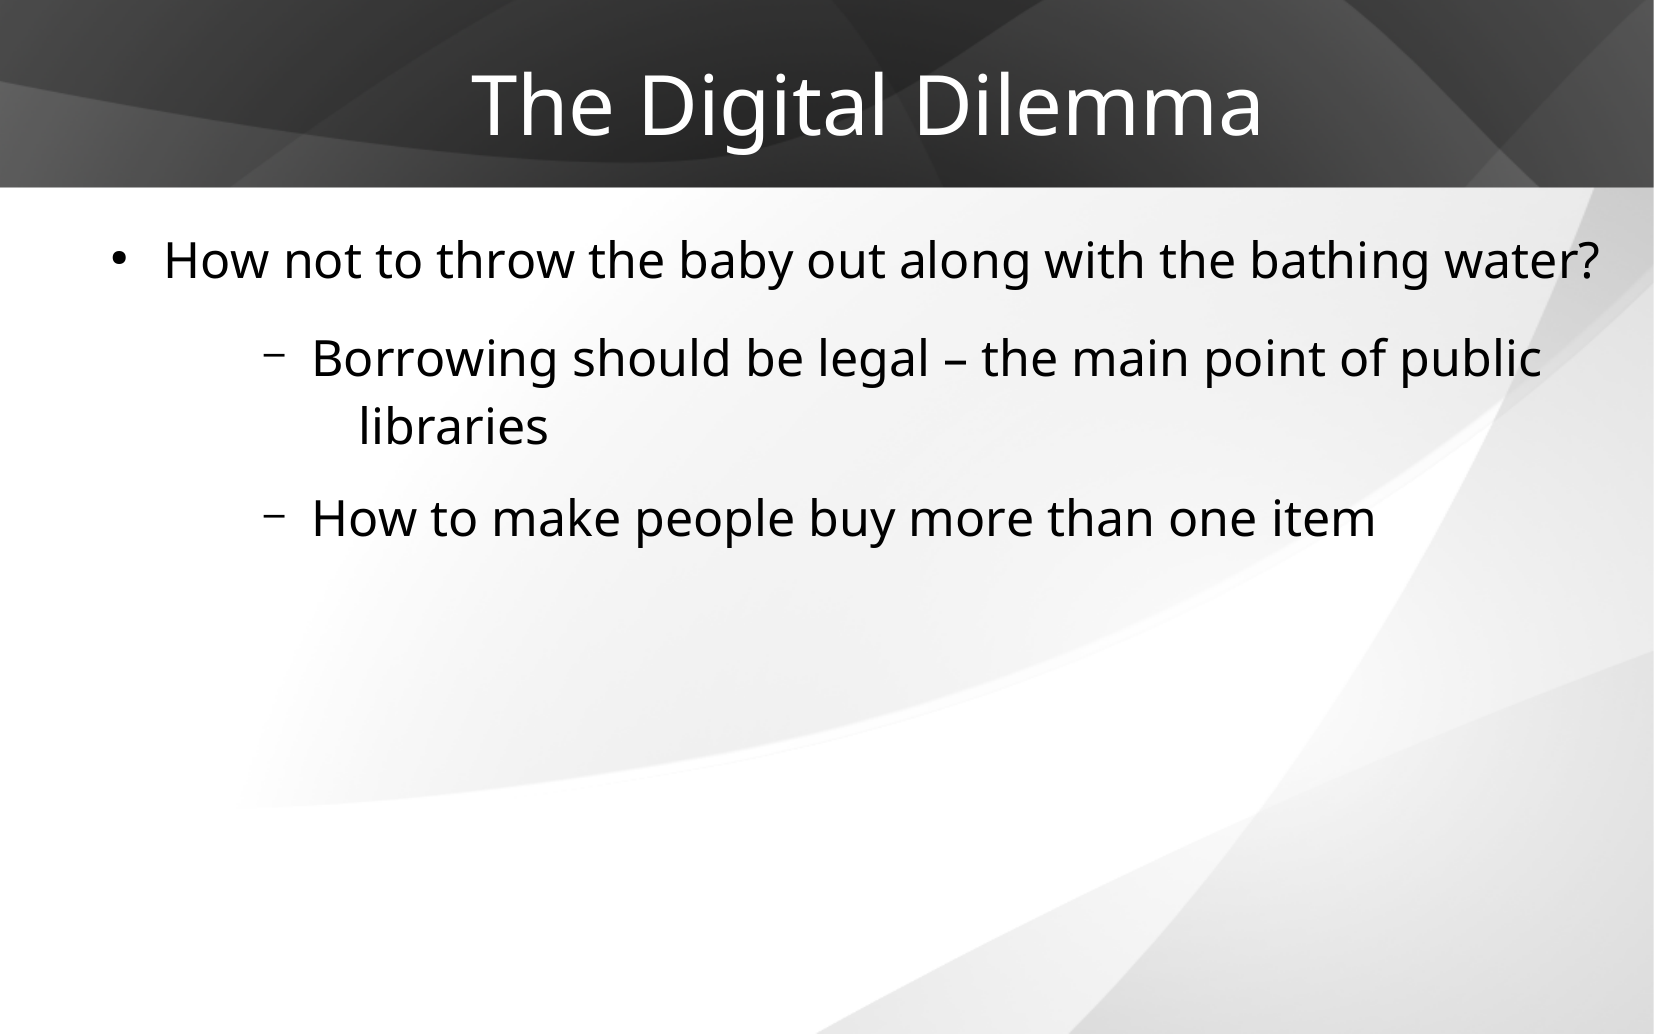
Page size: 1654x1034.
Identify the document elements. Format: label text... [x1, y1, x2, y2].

picture [0, 0, 1654, 1034]
title The Digital Dilemma [124, 0, 1613, 208]
list How not to throw the baby out along with the bathing water? Borrowing should be legal – the main point of public libraries How to make people buy more than one item [75, 225, 1613, 1013]
